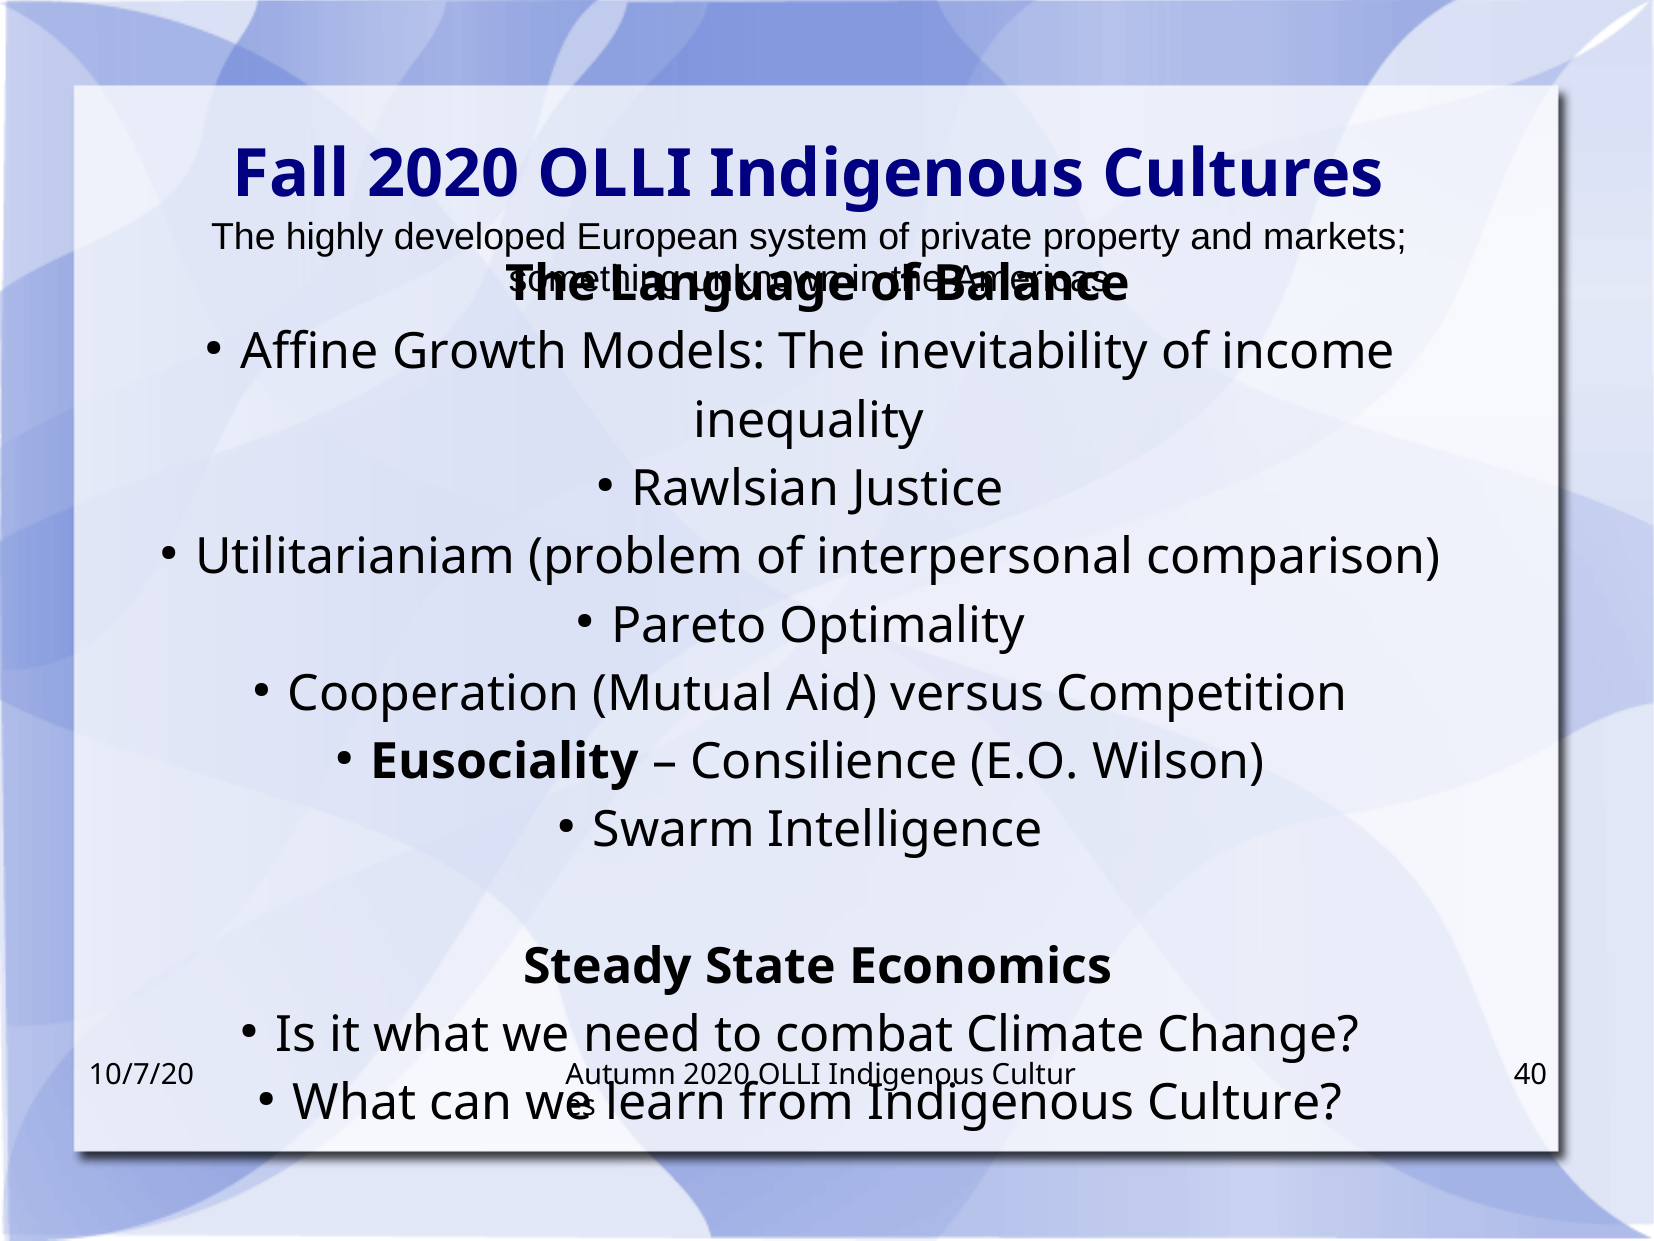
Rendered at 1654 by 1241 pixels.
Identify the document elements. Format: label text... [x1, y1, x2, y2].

subtitle The Language of Balance Affine Growth Models: The inevitability of income inequality Rawlsian Justice Utilitarianiam (problem of interpersonal comparison) Pareto Optimality Cooperation (Mutual Aid) versus Competition Eusociality – Consilience (E.O. Wilson) Swarm Intelligence Steady State Economics Is it what we need to combat Climate Change? What can we learn from Indigenous Culture? [129, 298, 1489, 1083]
picture [0, 0, 1654, 1241]
title Fall 2020 OLLI Indigenous Cultures The highly developed European system of private property and markets; something unknown in the Americas [82, 108, 1536, 316]
